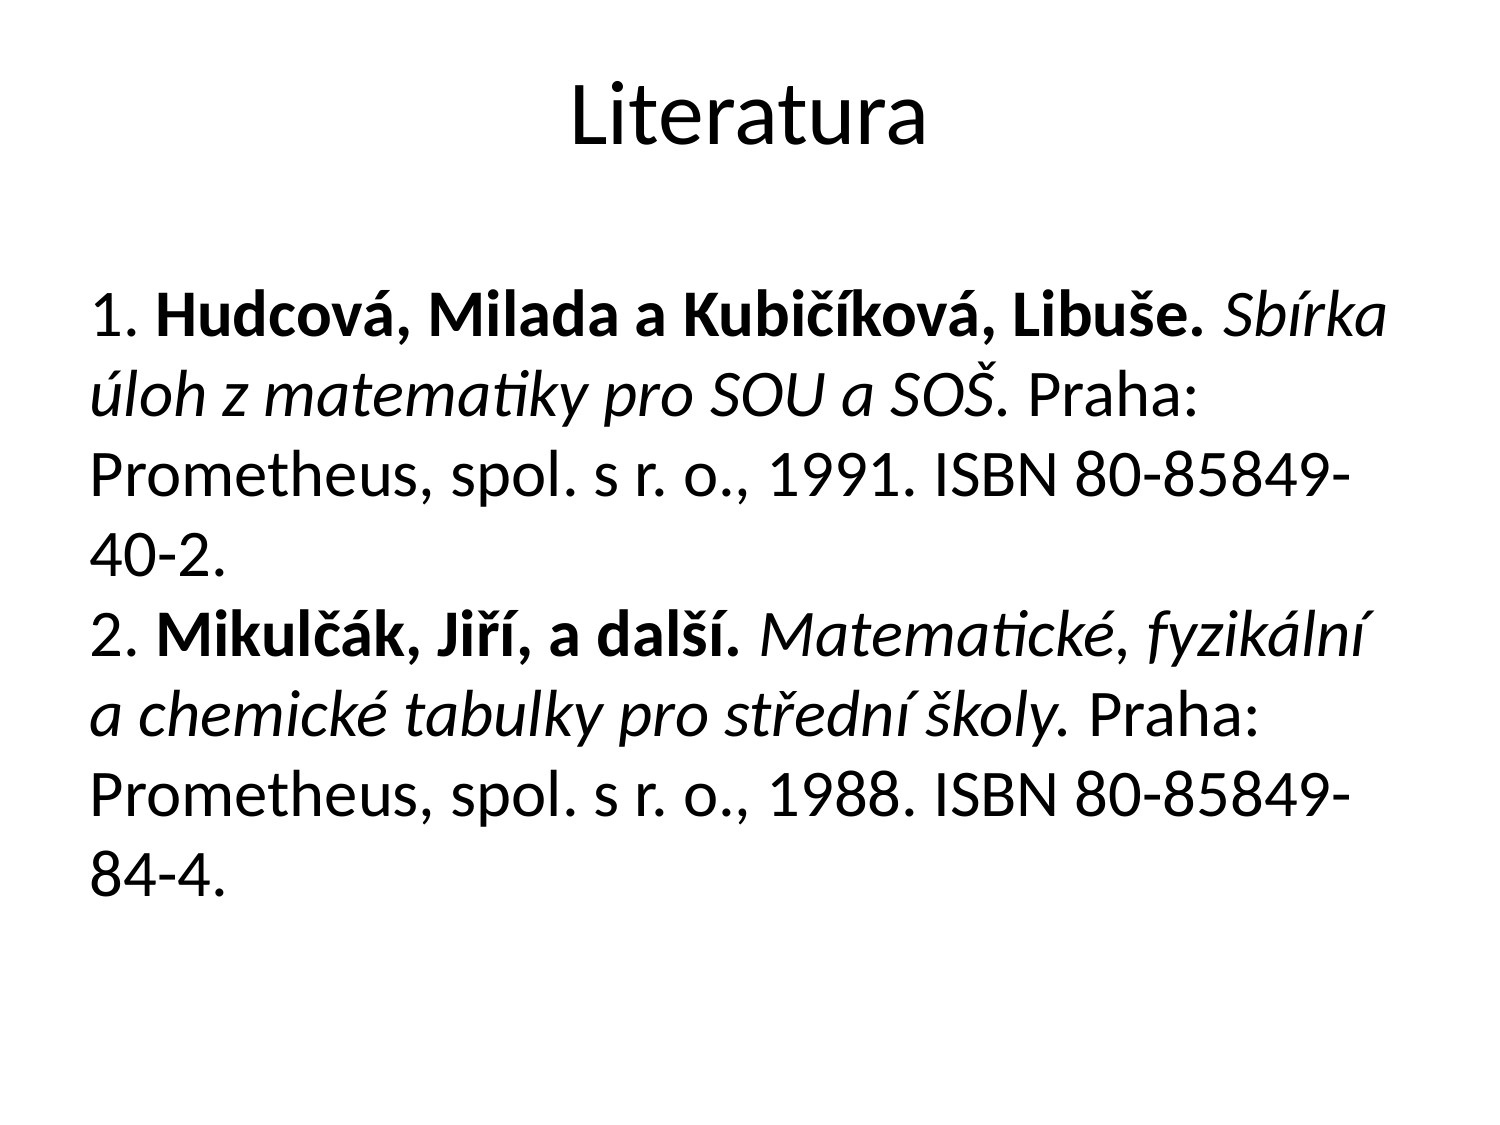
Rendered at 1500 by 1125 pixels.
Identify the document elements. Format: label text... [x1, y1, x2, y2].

title Literatura [75, 45, 1425, 233]
list 1. Hudcová, Milada a Kubičíková, Libuše. Sbírka úloh z matematiky pro SOU a SOŠ. Praha: Prometheus, spol. s r. o., 1991. ISBN 80-85849-40-2. 2. Mikulčák, Jiří, a další. Matematické, fyzikální a chemické tabulky pro střední školy. Praha: Prometheus, spol. s r. o., 1988. ISBN 80-85849-84-4. [75, 262, 1425, 1005]
